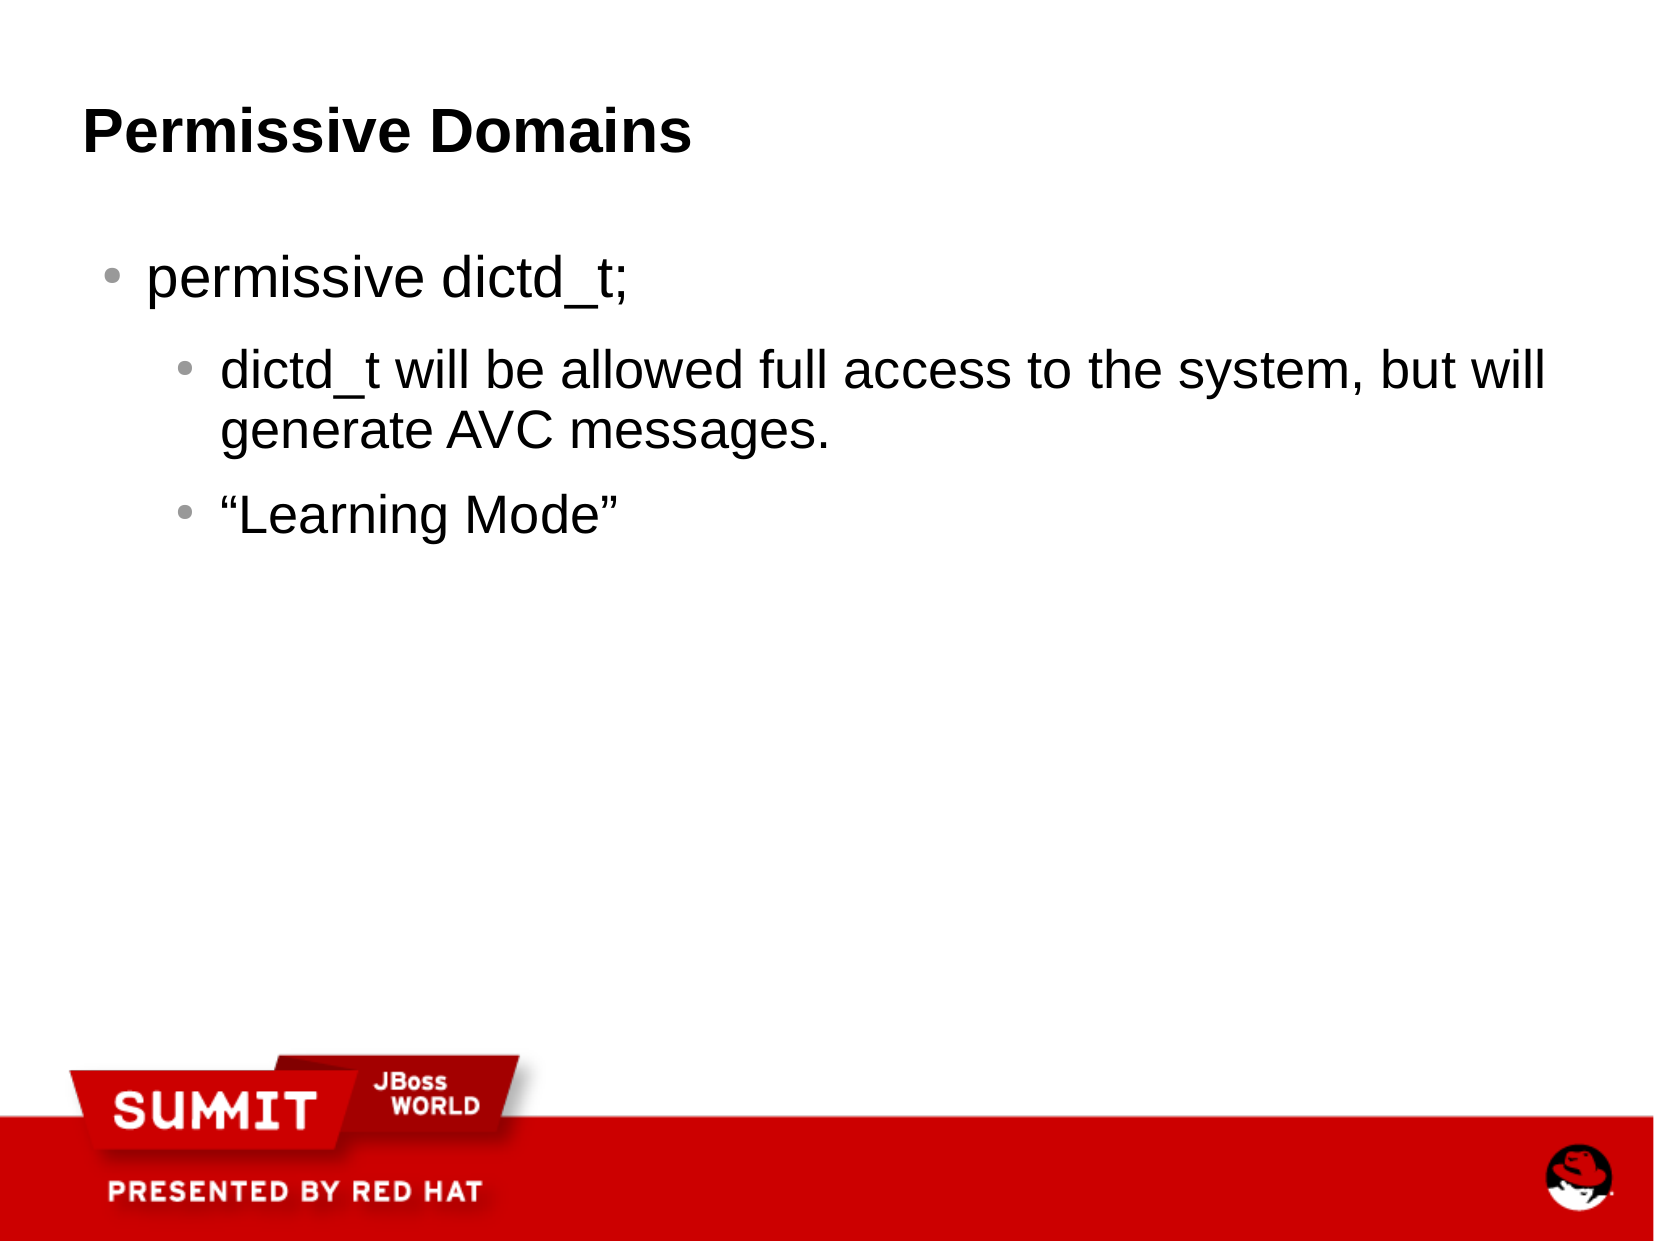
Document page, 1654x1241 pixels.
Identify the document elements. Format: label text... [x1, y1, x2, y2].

list permissive dictd_t; dictd_t will be allowed full access to the system, but will generate AVC messages. “Learning Mode” [86, 244, 1576, 1024]
title Permissive Domains [82, 45, 1571, 218]
picture [0, 1043, 1654, 1241]
